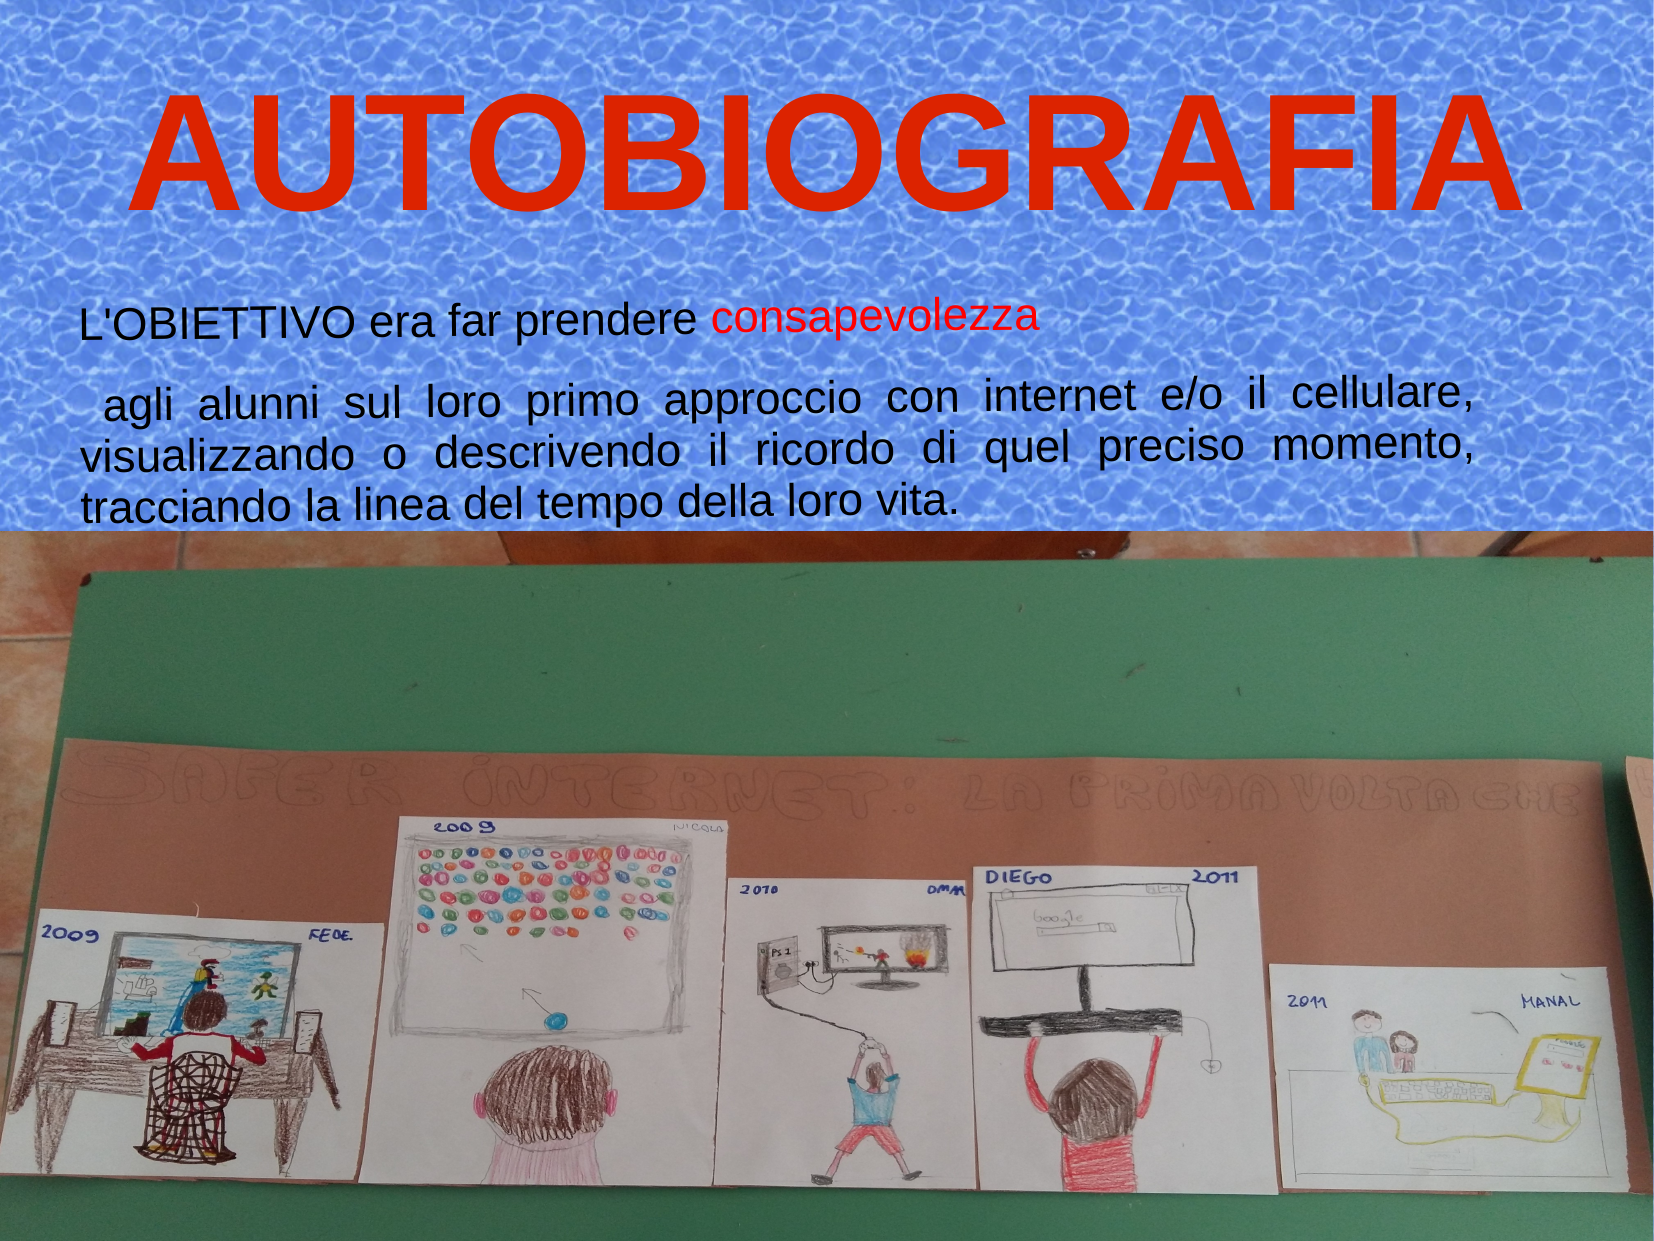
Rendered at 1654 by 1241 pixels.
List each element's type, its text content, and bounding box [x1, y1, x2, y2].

title AUTOBIOGRAFIA [82, 49, 1571, 257]
picture [0, 0, 1654, 1241]
list L'OBIETTIVO era far prendere consapevolezza agli alunni sul loro primo approccio con internet e/o il cellulare, visualizzando o descrivendo il ricordo di quel preciso momento, tracciando la linea del tempo della loro vita. [77, 282, 1477, 531]
